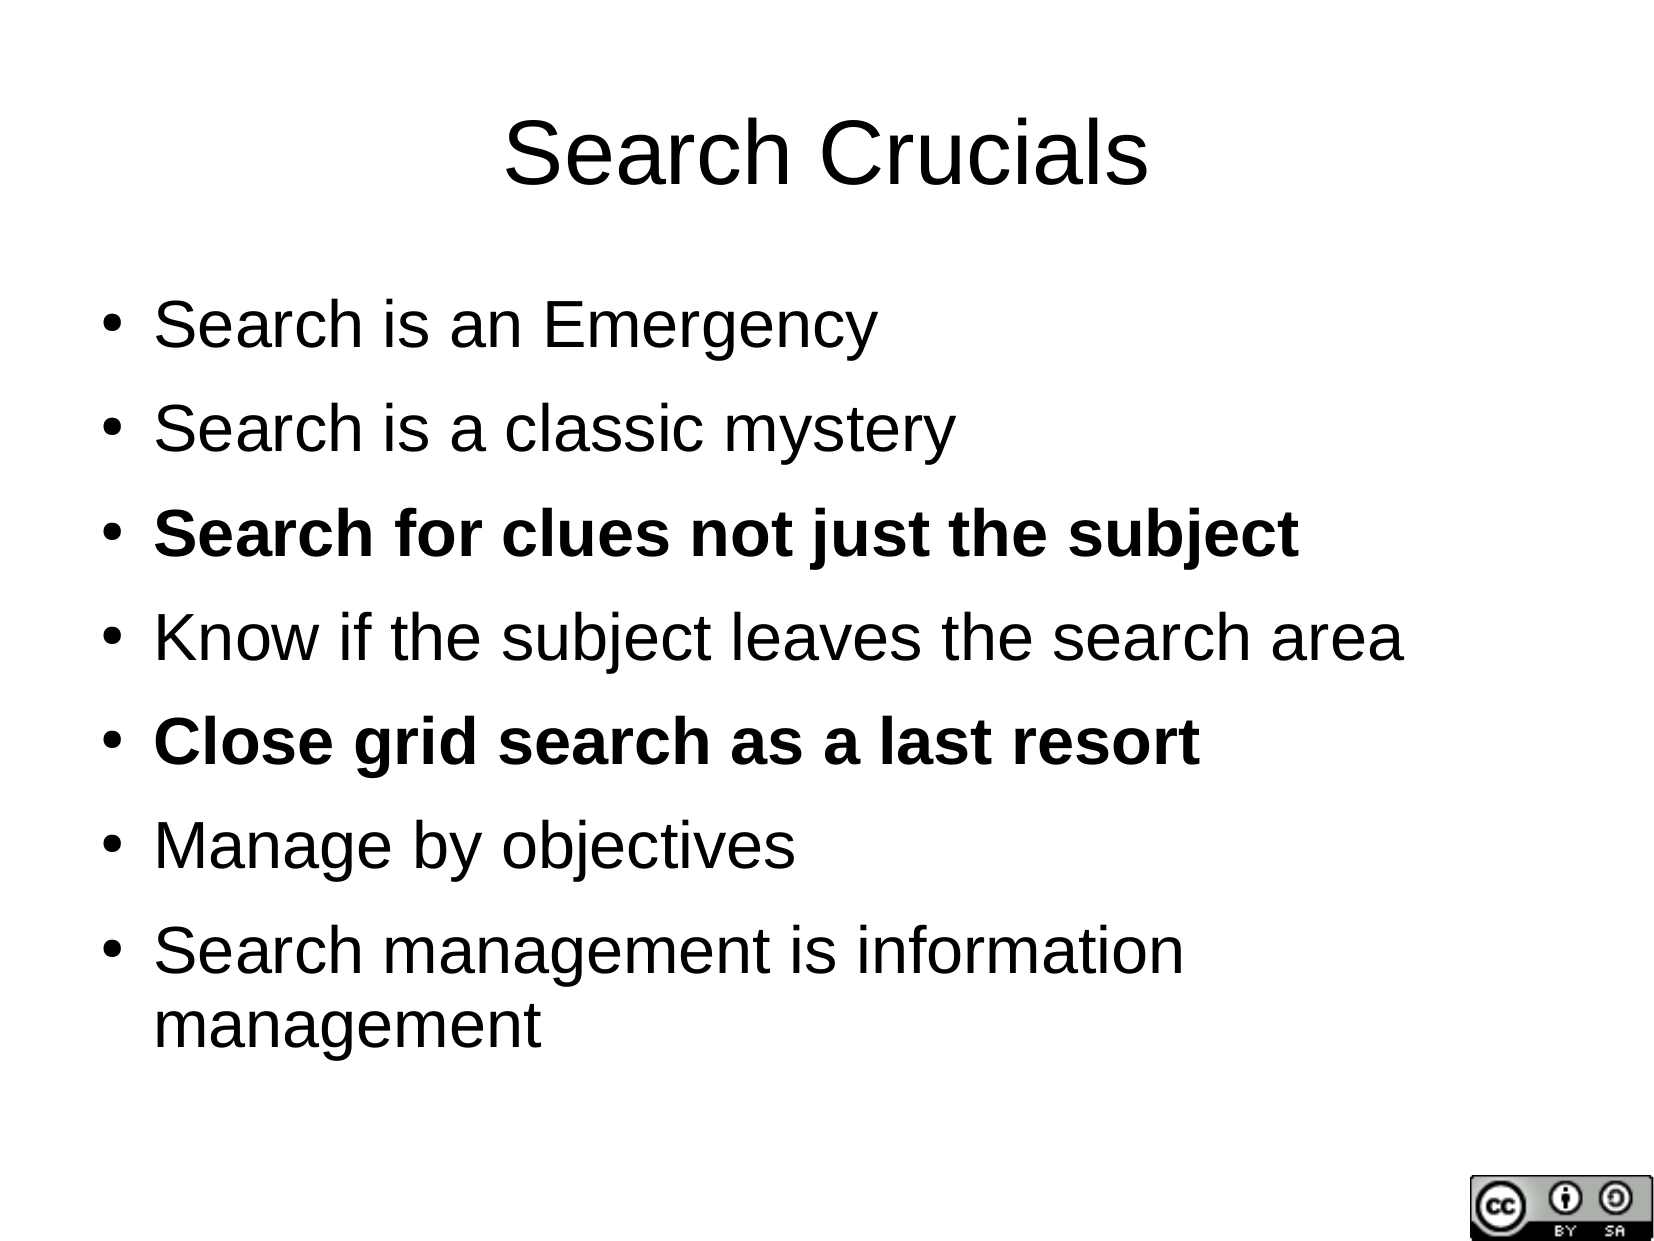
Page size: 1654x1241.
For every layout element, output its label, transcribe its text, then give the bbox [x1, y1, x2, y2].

list Search is an Emergency Search is a classic mystery Search for clues not just the subject Know if the subject leaves the search area Close grid search as a last resort Manage by objectives Search management is information management [82, 286, 1571, 1172]
picture [1470, 1175, 1654, 1241]
title Search Crucials [82, 49, 1571, 257]
